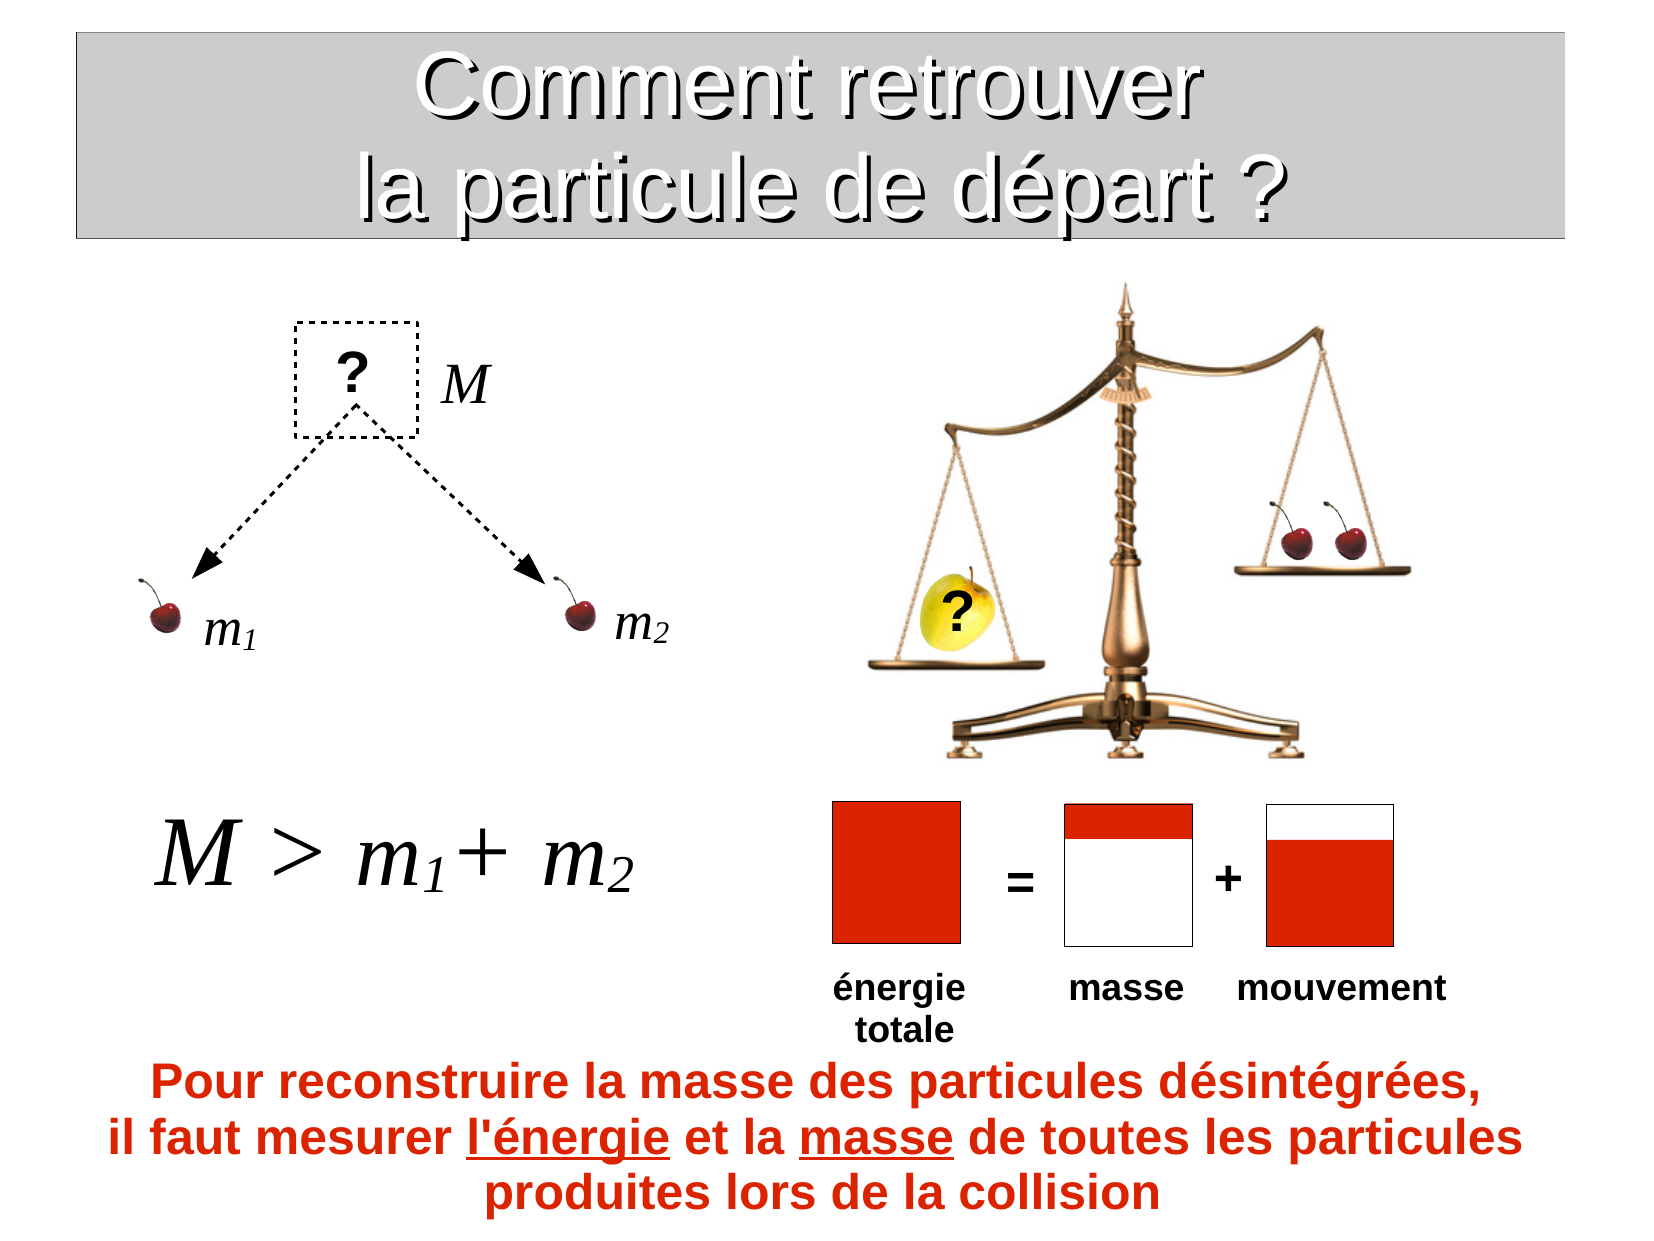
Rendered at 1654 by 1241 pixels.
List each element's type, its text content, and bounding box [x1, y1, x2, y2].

text_box m1 [188, 590, 297, 684]
picture [809, 257, 1467, 773]
text_box m2 [599, 583, 696, 677]
text_box ? [925, 571, 999, 669]
picture [551, 574, 597, 633]
text_box [1267, 839, 1393, 946]
text_box énergie totale [818, 959, 992, 1045]
text_box Pour reconstruire la masse des particules désintégrées, il faut mesurer l'énergie et la masse de toutes les particules produites lors de la collision [92, 1045, 1553, 1232]
title Comment retrouver la particule de départ ? [76, 32, 1565, 238]
text_box + [1199, 843, 1260, 915]
text_box masse [1053, 959, 1203, 1018]
picture [136, 576, 182, 635]
text_box mouvement [1221, 959, 1465, 1018]
text_box M [426, 344, 505, 424]
text_box ? [320, 332, 391, 415]
text_box M > m1+ m2 [140, 788, 669, 943]
text_box = [991, 846, 1052, 919]
text_box [832, 801, 961, 944]
text_box [1065, 805, 1192, 839]
